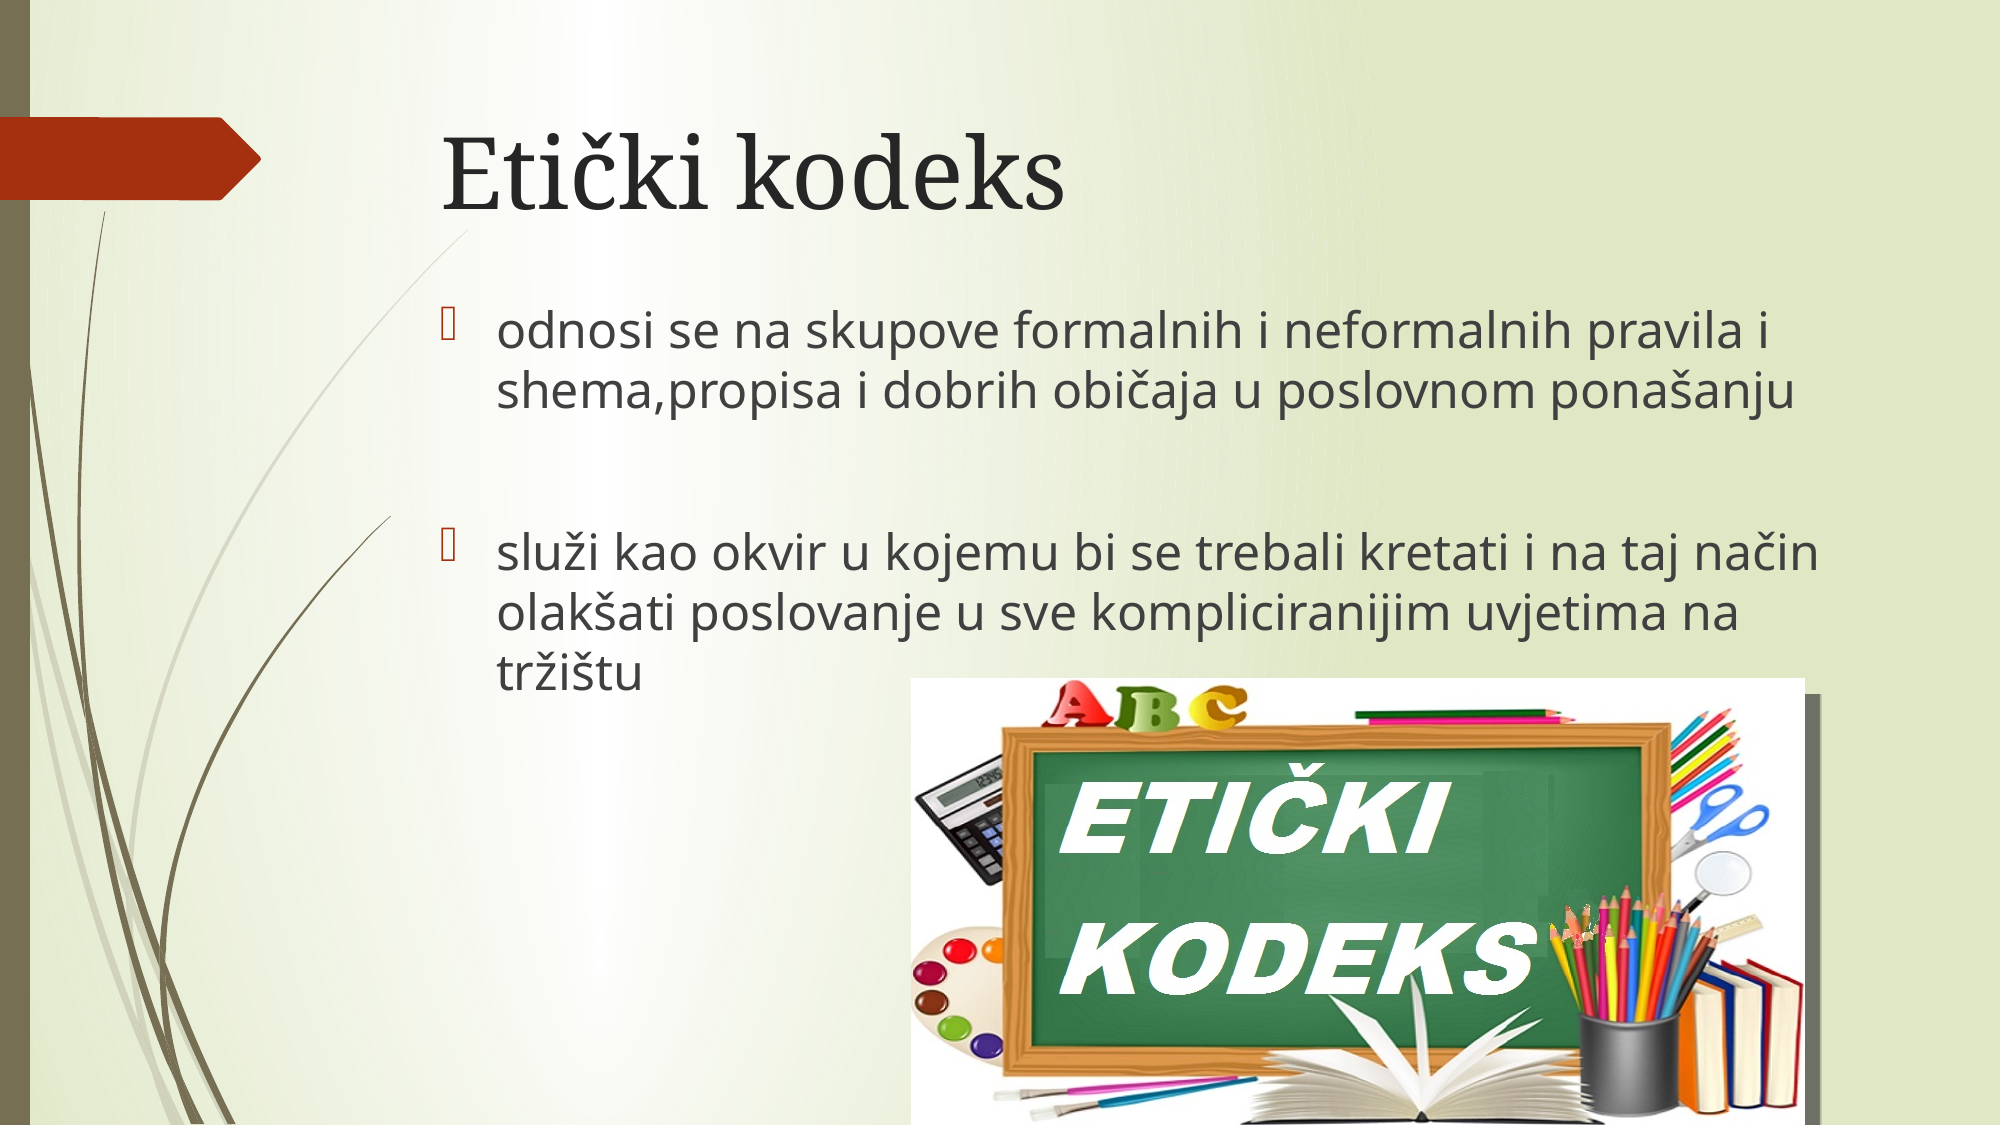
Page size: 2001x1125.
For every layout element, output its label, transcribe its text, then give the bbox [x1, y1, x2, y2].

list odnosi se na skupove formalnih i neformalnih pravila i shema,propisa i dobrih običaja u poslovnom ponašanju služi kao okvir u kojemu bi se trebali kretati i na taj način olakšati poslovanje u sve kompliciranijim uvjetima na tržištu [424, 290, 1888, 970]
picture [911, 678, 1805, 1125]
title Etički kodeks [425, 102, 1888, 290]
